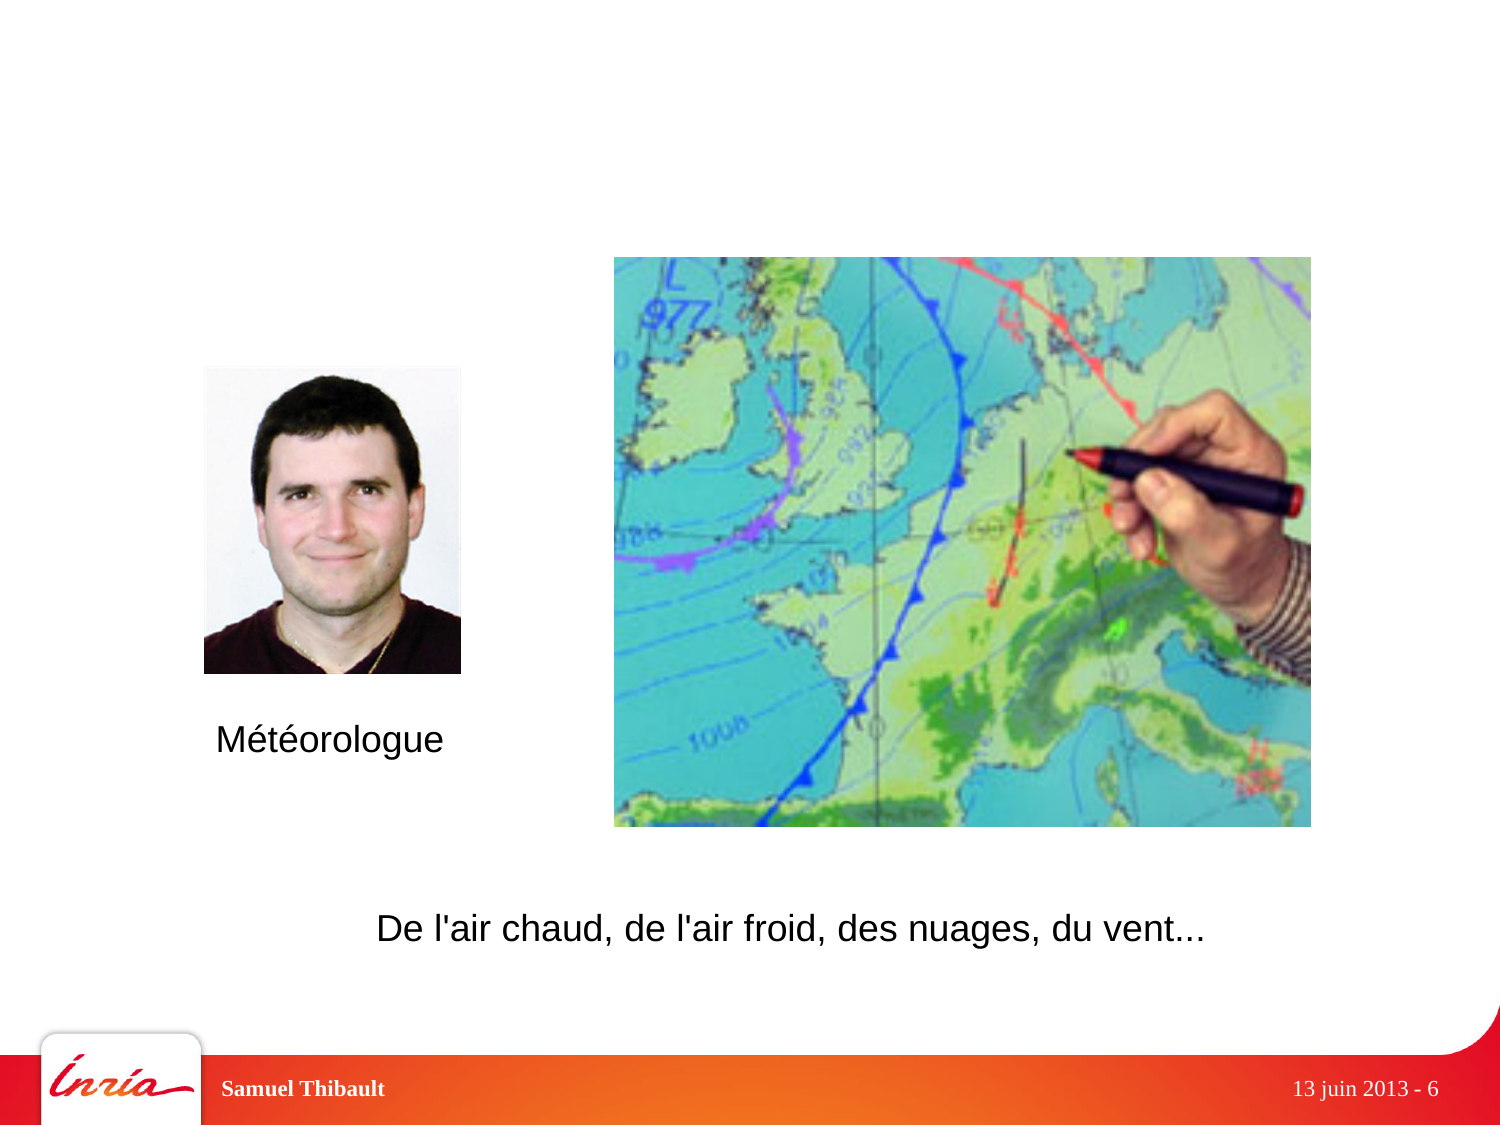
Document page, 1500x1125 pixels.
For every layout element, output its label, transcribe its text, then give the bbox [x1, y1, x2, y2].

picture [204, 366, 461, 674]
text_box De l'air chaud, de l'air froid, des nuages, du vent... [361, 896, 1222, 957]
picture [0, 947, 1500, 1125]
picture [614, 257, 1311, 827]
text_box Météorologue [200, 707, 579, 768]
